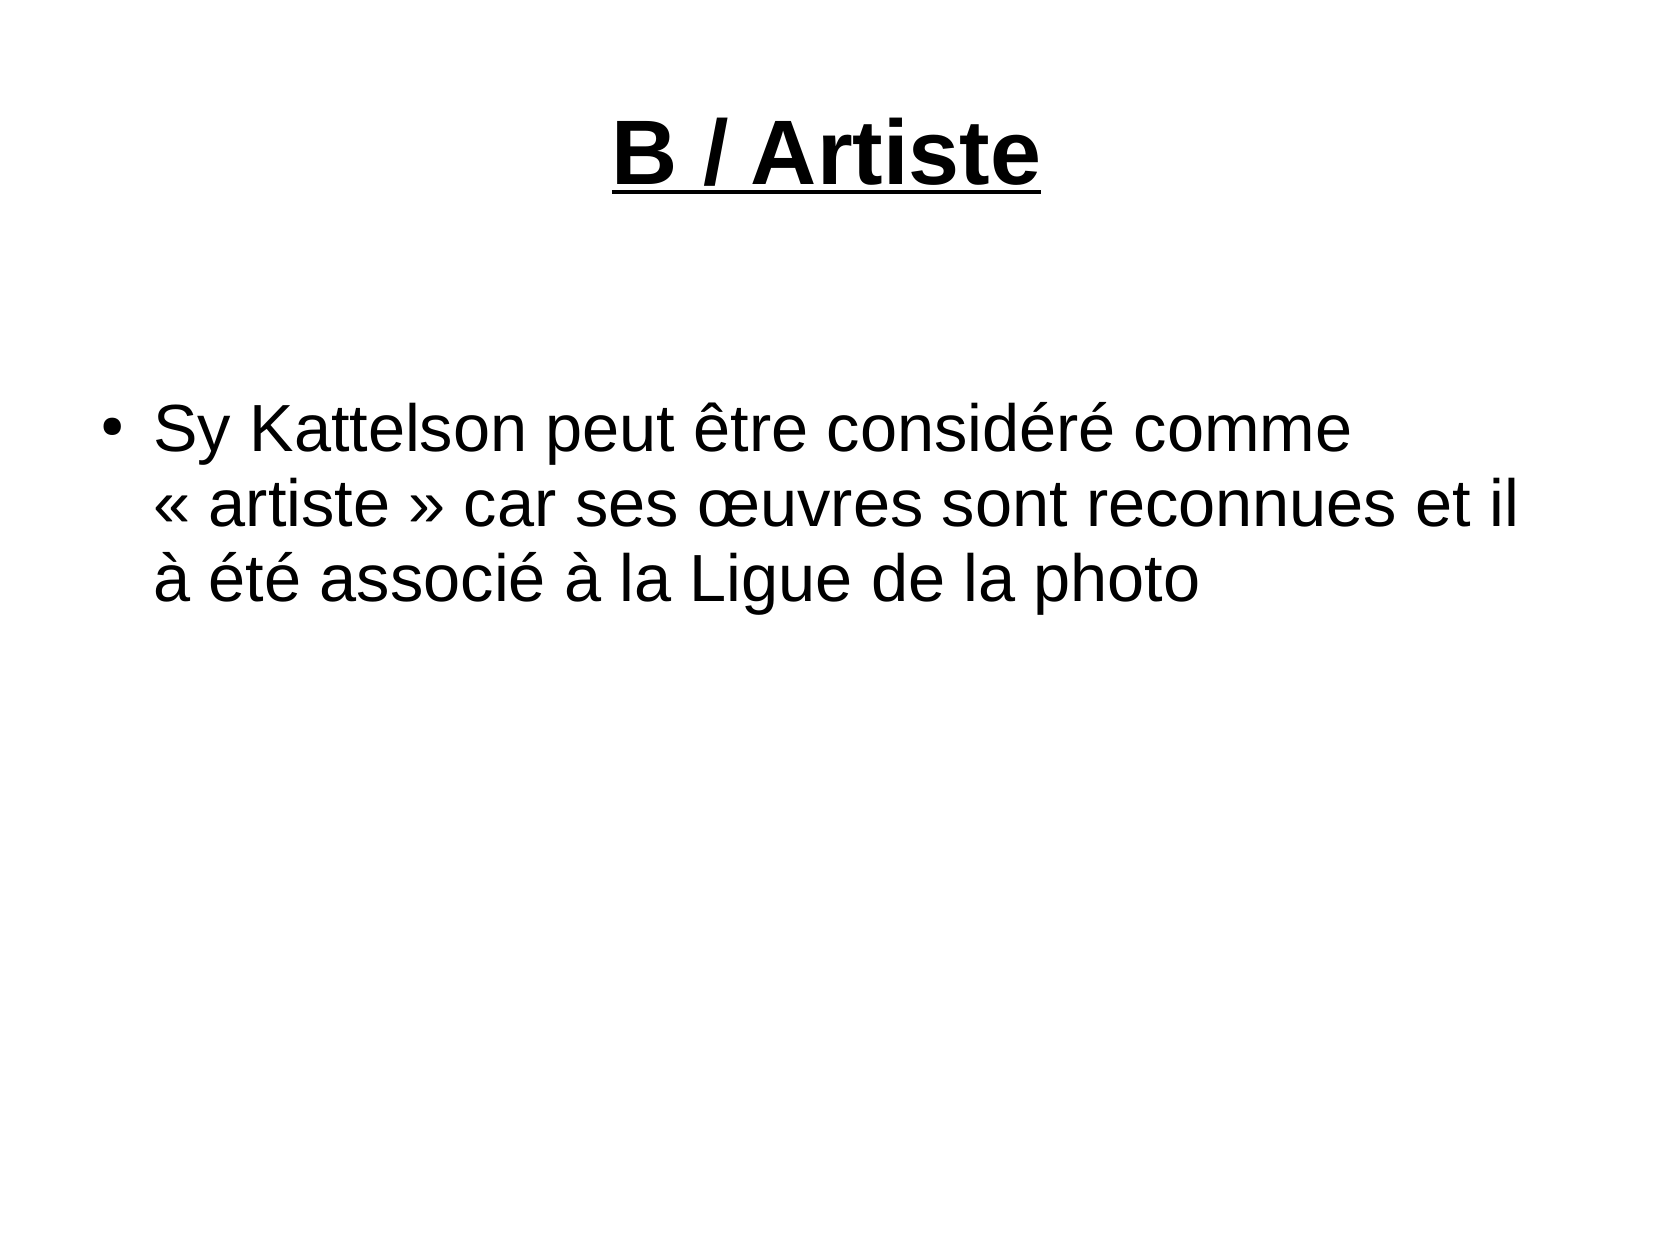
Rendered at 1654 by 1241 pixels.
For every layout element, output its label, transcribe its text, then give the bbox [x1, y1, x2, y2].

list Sy Kattelson peut être considéré comme « artiste » car ses œuvres sont reconnues et il à été associé à la Ligue de la photo [82, 391, 1571, 1111]
title B / Artiste [82, 49, 1571, 257]
